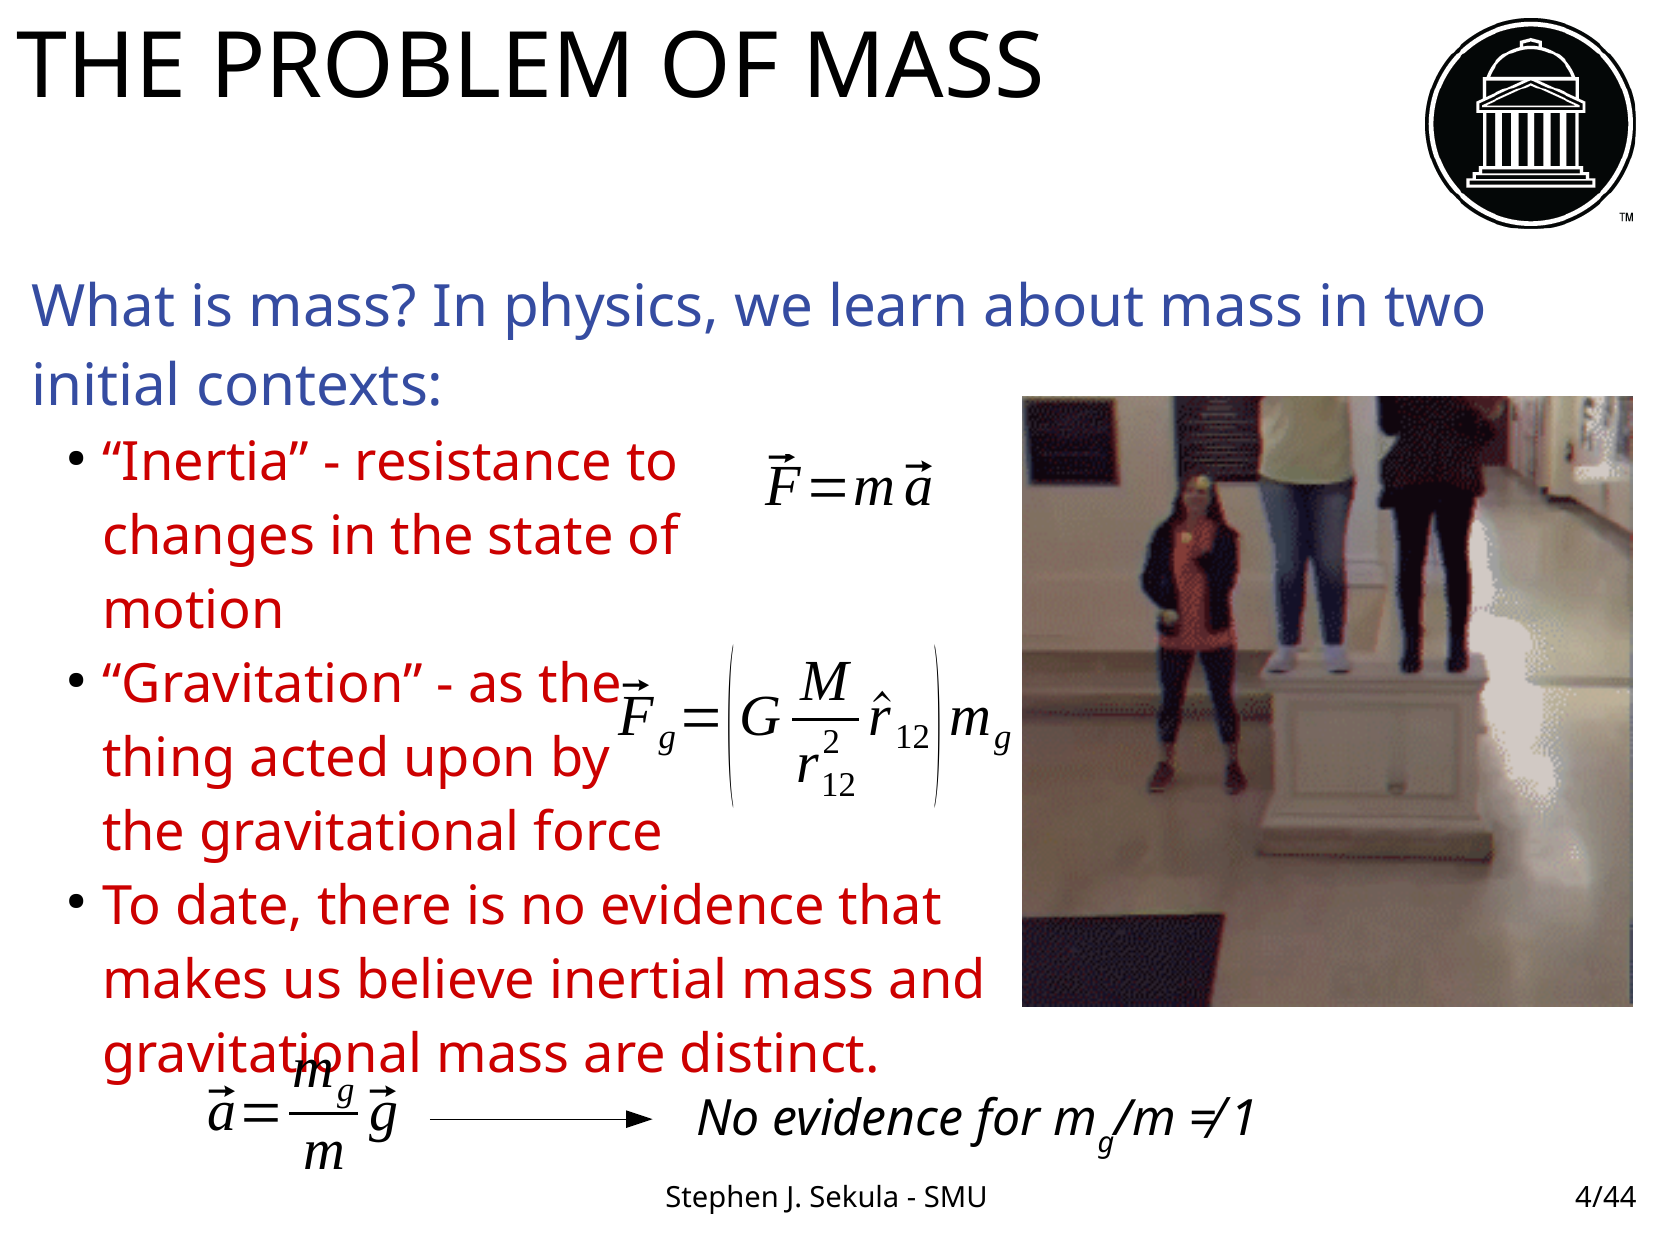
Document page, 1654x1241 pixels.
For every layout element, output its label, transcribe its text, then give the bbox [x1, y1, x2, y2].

text_box What is mass? In physics, we learn about mass in two initial contexts: “Inertia” - resistance to changes in the state of motion “Gravitation” - as the thing acted upon by the gravitational force To date, there is no evidence that makes us believe inertial mass and gravitational mass are distinct. [16, 256, 1639, 1053]
chart [609, 642, 1019, 813]
title THE PROBLEM OF MASS [16, 0, 1415, 256]
chart [199, 1036, 406, 1183]
chart [756, 454, 941, 519]
picture [1022, 396, 1633, 1007]
text_box No evidence for mg/m ≠ 1 [681, 1074, 1426, 1165]
picture [1425, 18, 1636, 229]
